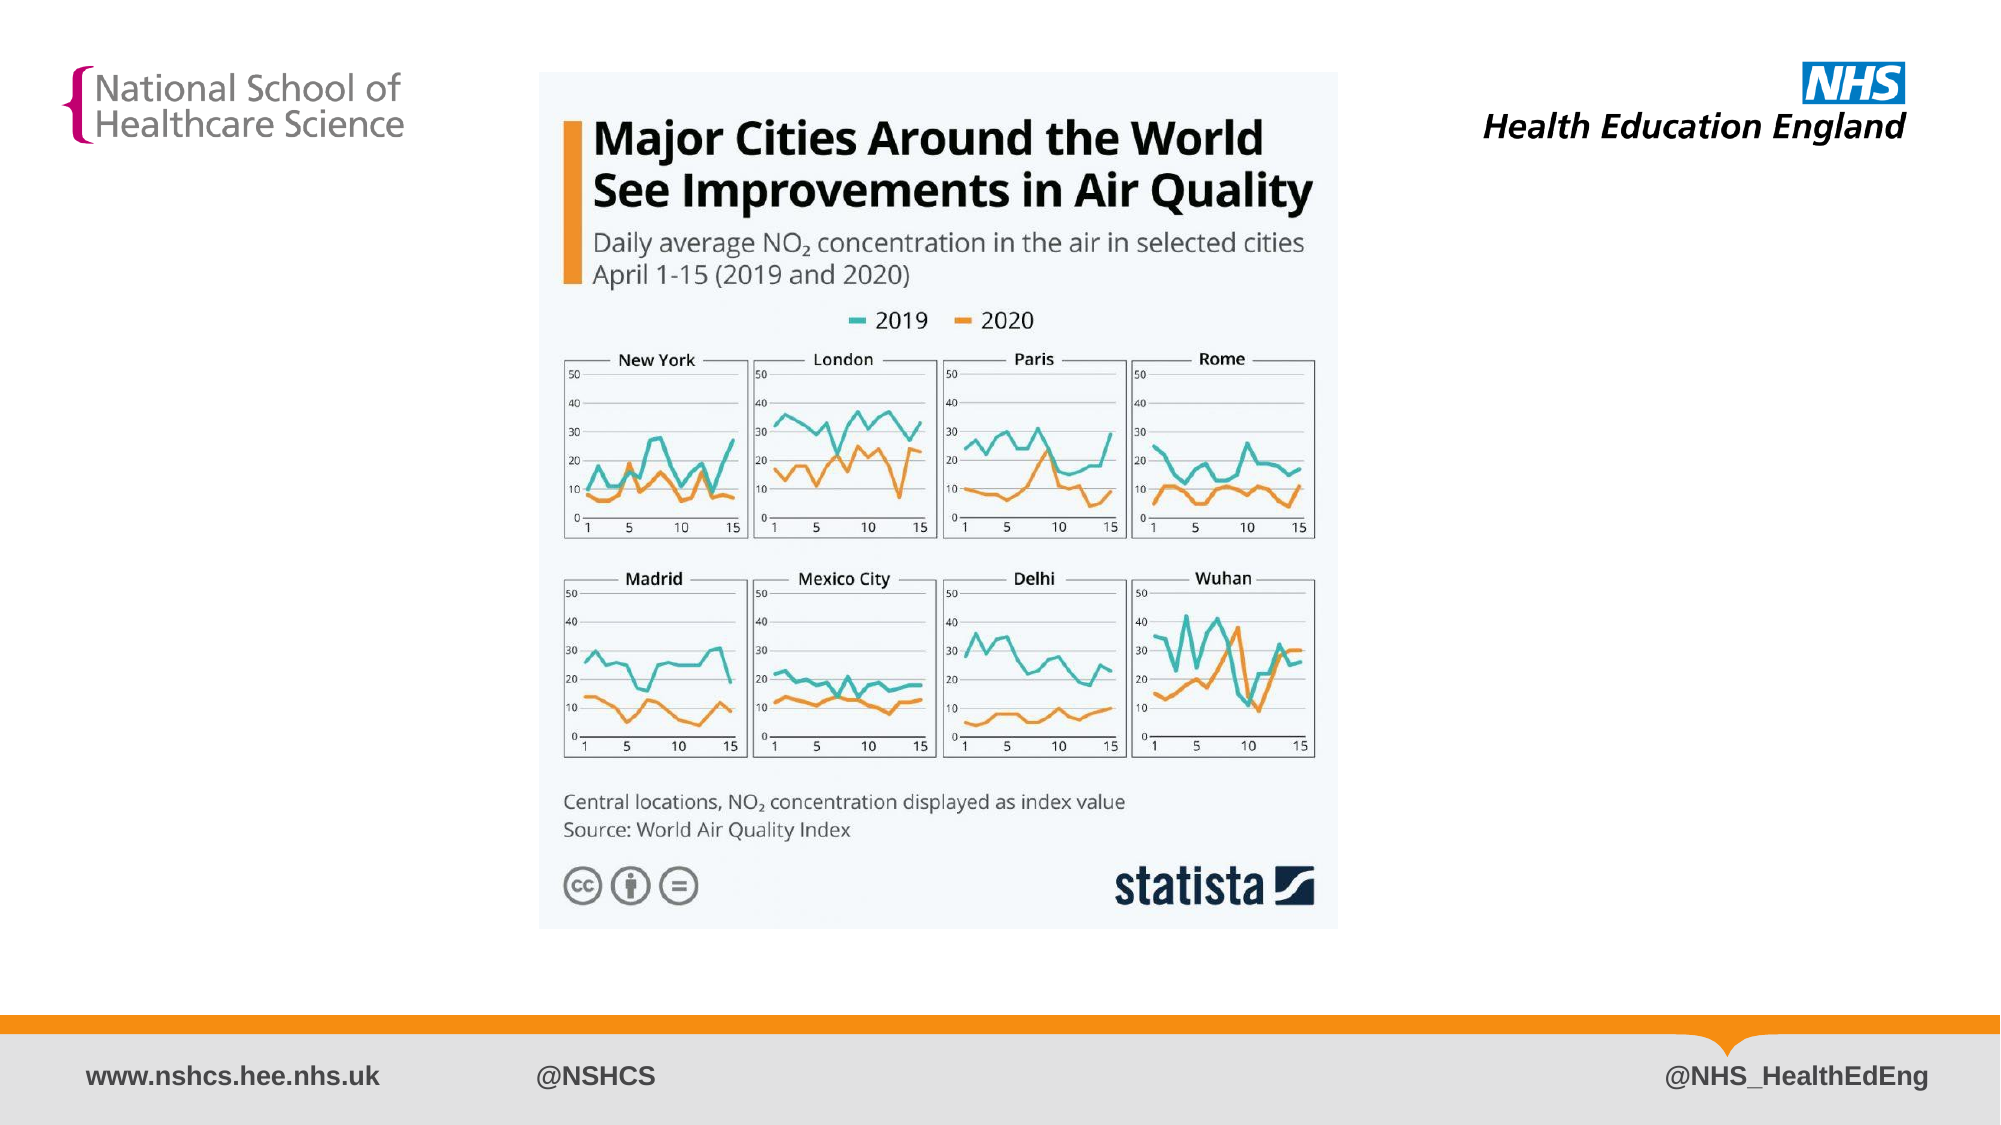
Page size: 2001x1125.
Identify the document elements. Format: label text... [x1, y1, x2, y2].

text_box www.nshcs.hee.nhs.uk [83, 1059, 385, 1094]
text_box @NHS_HealthEdEng [1662, 1059, 1934, 1094]
picture [539, 72, 1338, 929]
text_box @NSHCS [533, 1059, 659, 1094]
